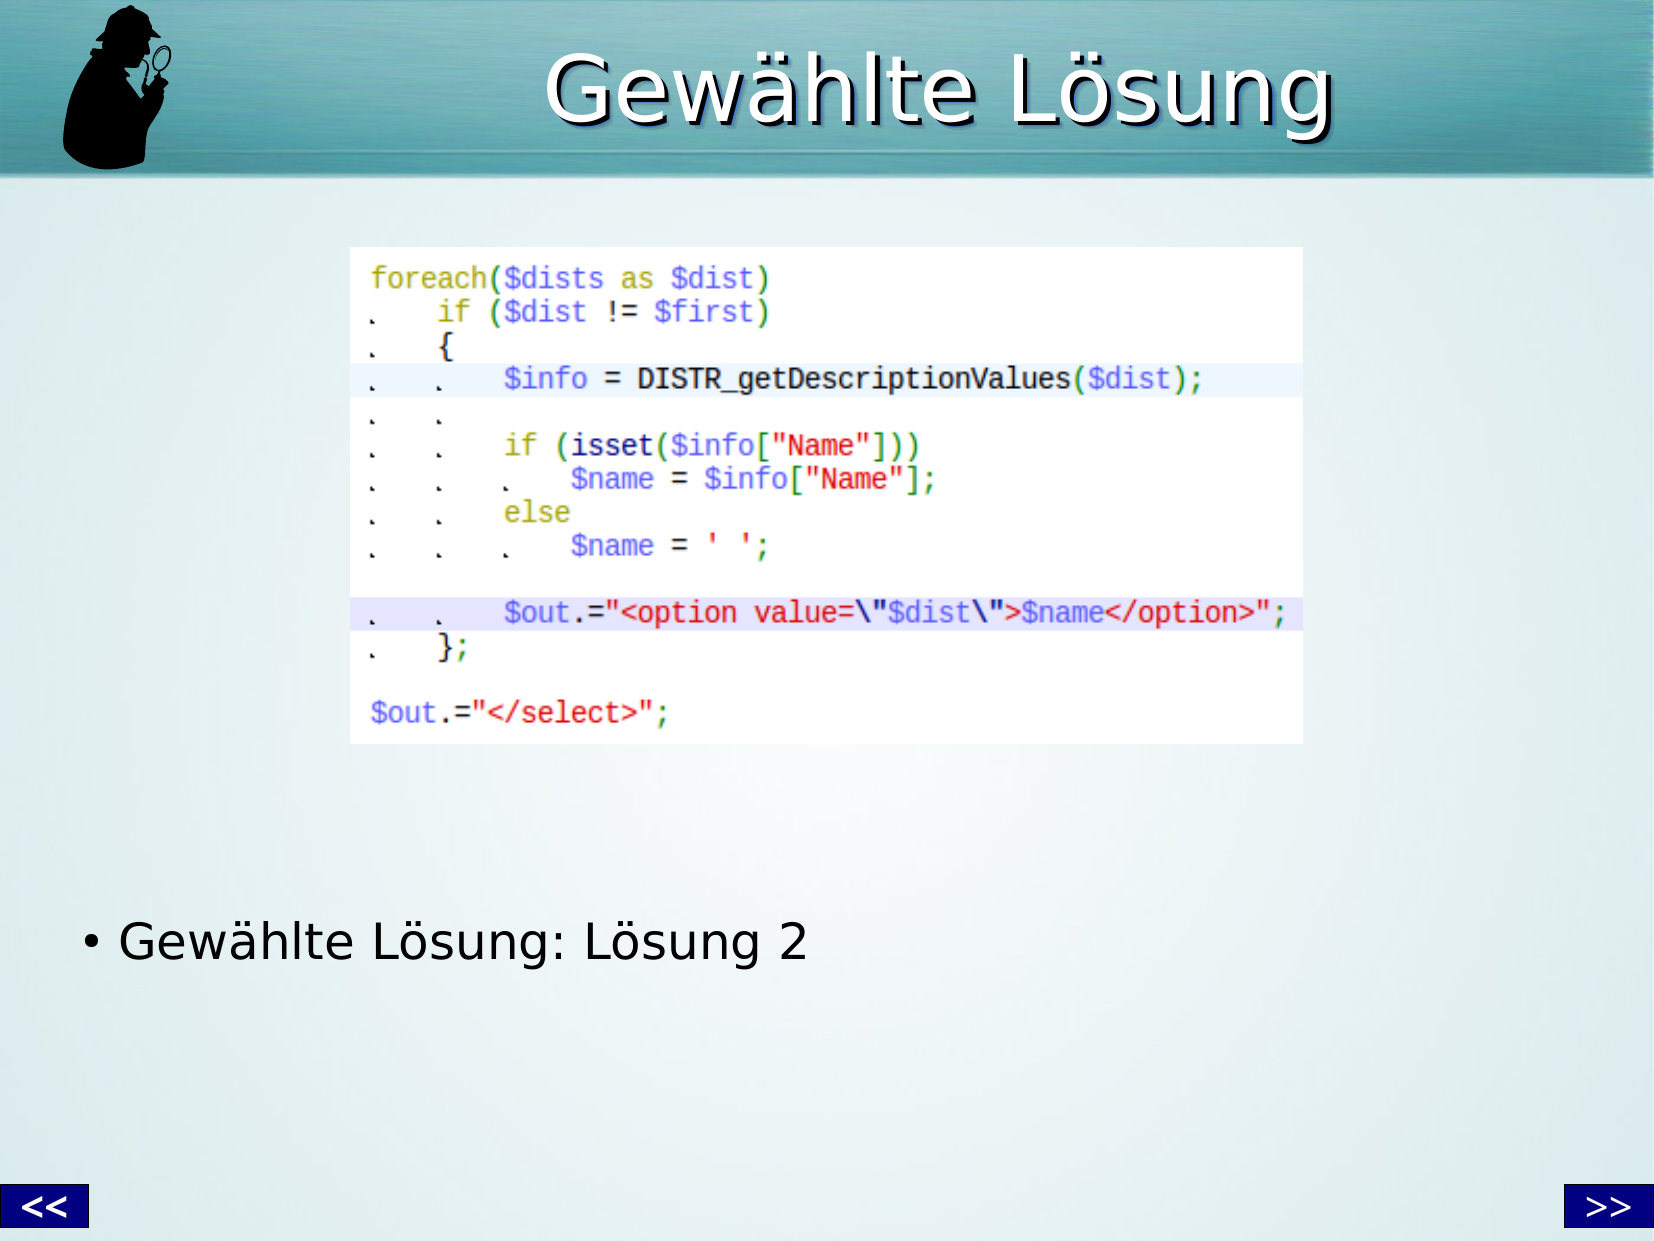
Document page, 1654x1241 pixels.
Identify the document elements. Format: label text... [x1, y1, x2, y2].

picture [0, 0, 1654, 1241]
text_box Gewählte Lösung: Lösung 2 [47, 744, 1595, 1140]
title Gewählte Lösung [224, 2, 1654, 178]
